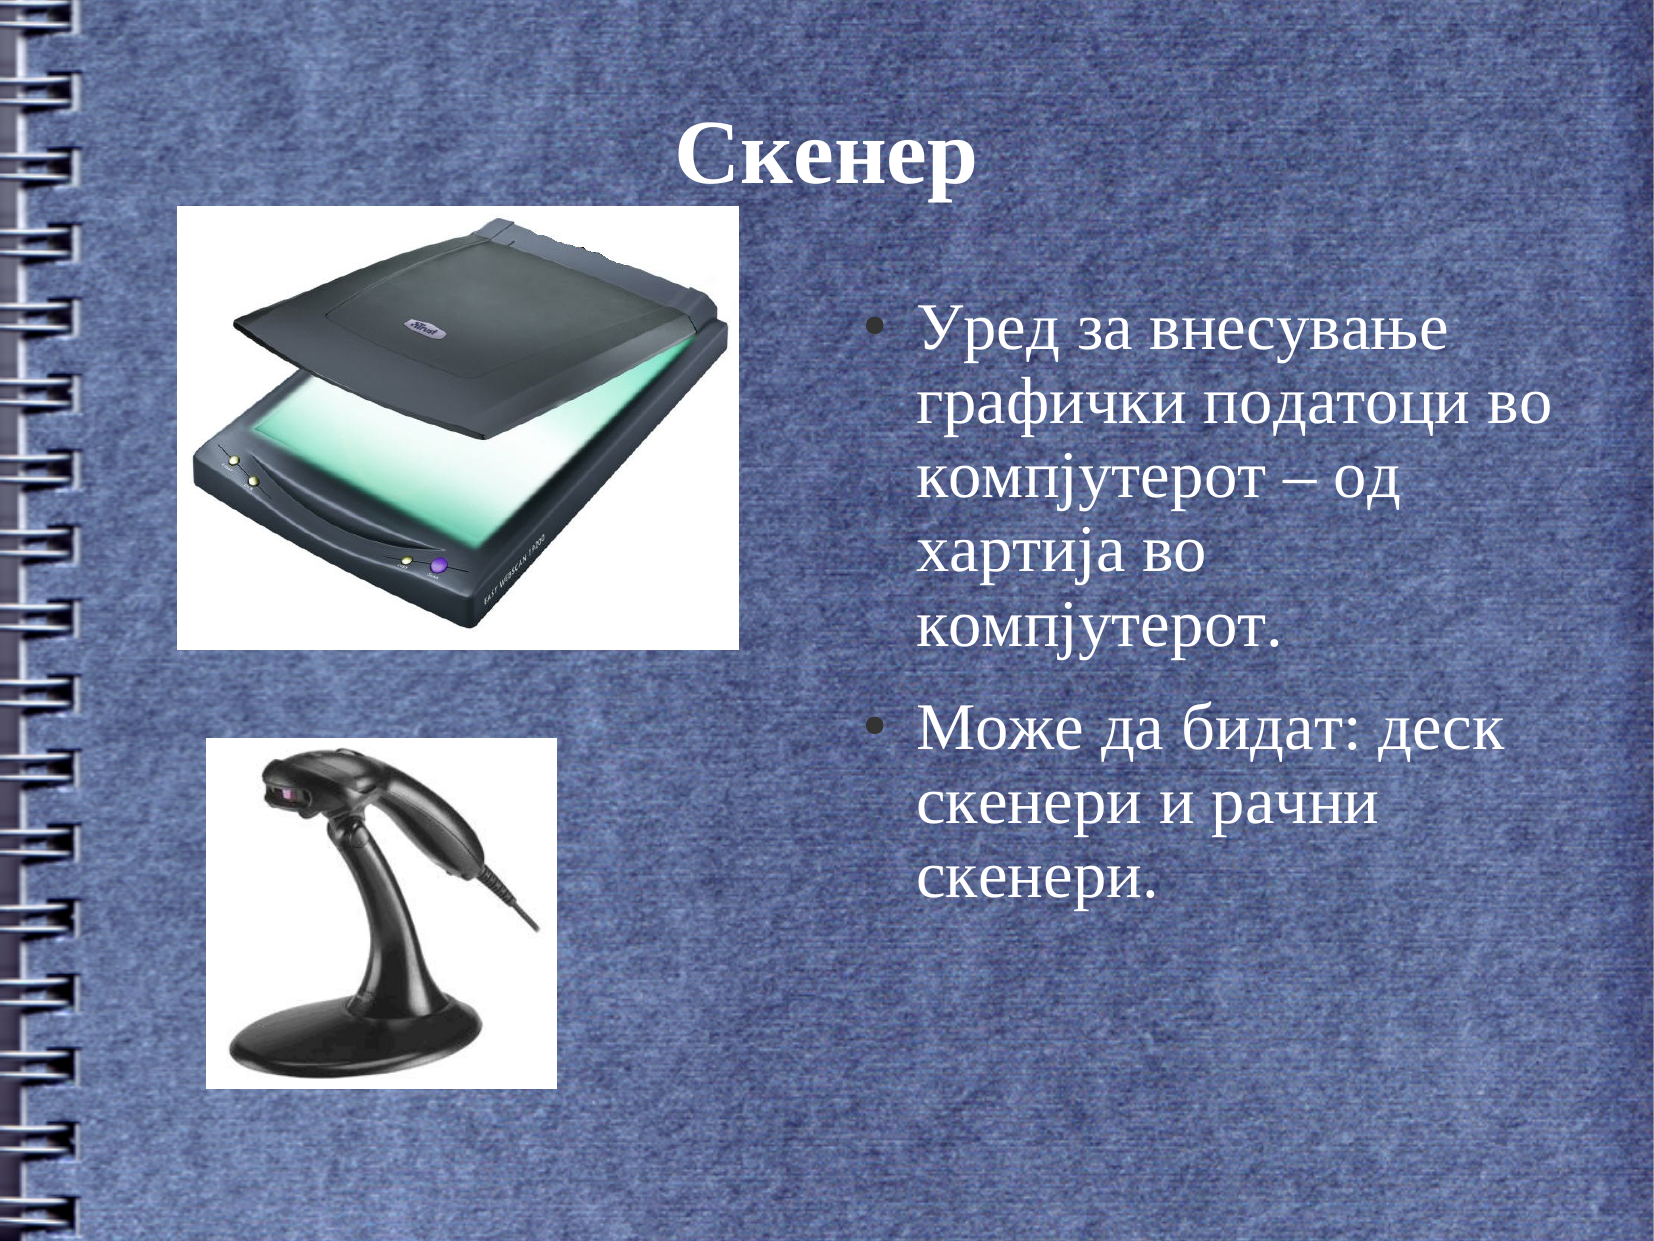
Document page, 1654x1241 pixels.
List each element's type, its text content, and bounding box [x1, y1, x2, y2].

picture [0, 0, 1654, 1241]
title Скенер [82, 56, 1571, 250]
list Уред за внесување графички податоци во компјутерот – од хартија во компјутерот. Може да бидат: деск скенери и рачни скенери. [845, 290, 1572, 1094]
